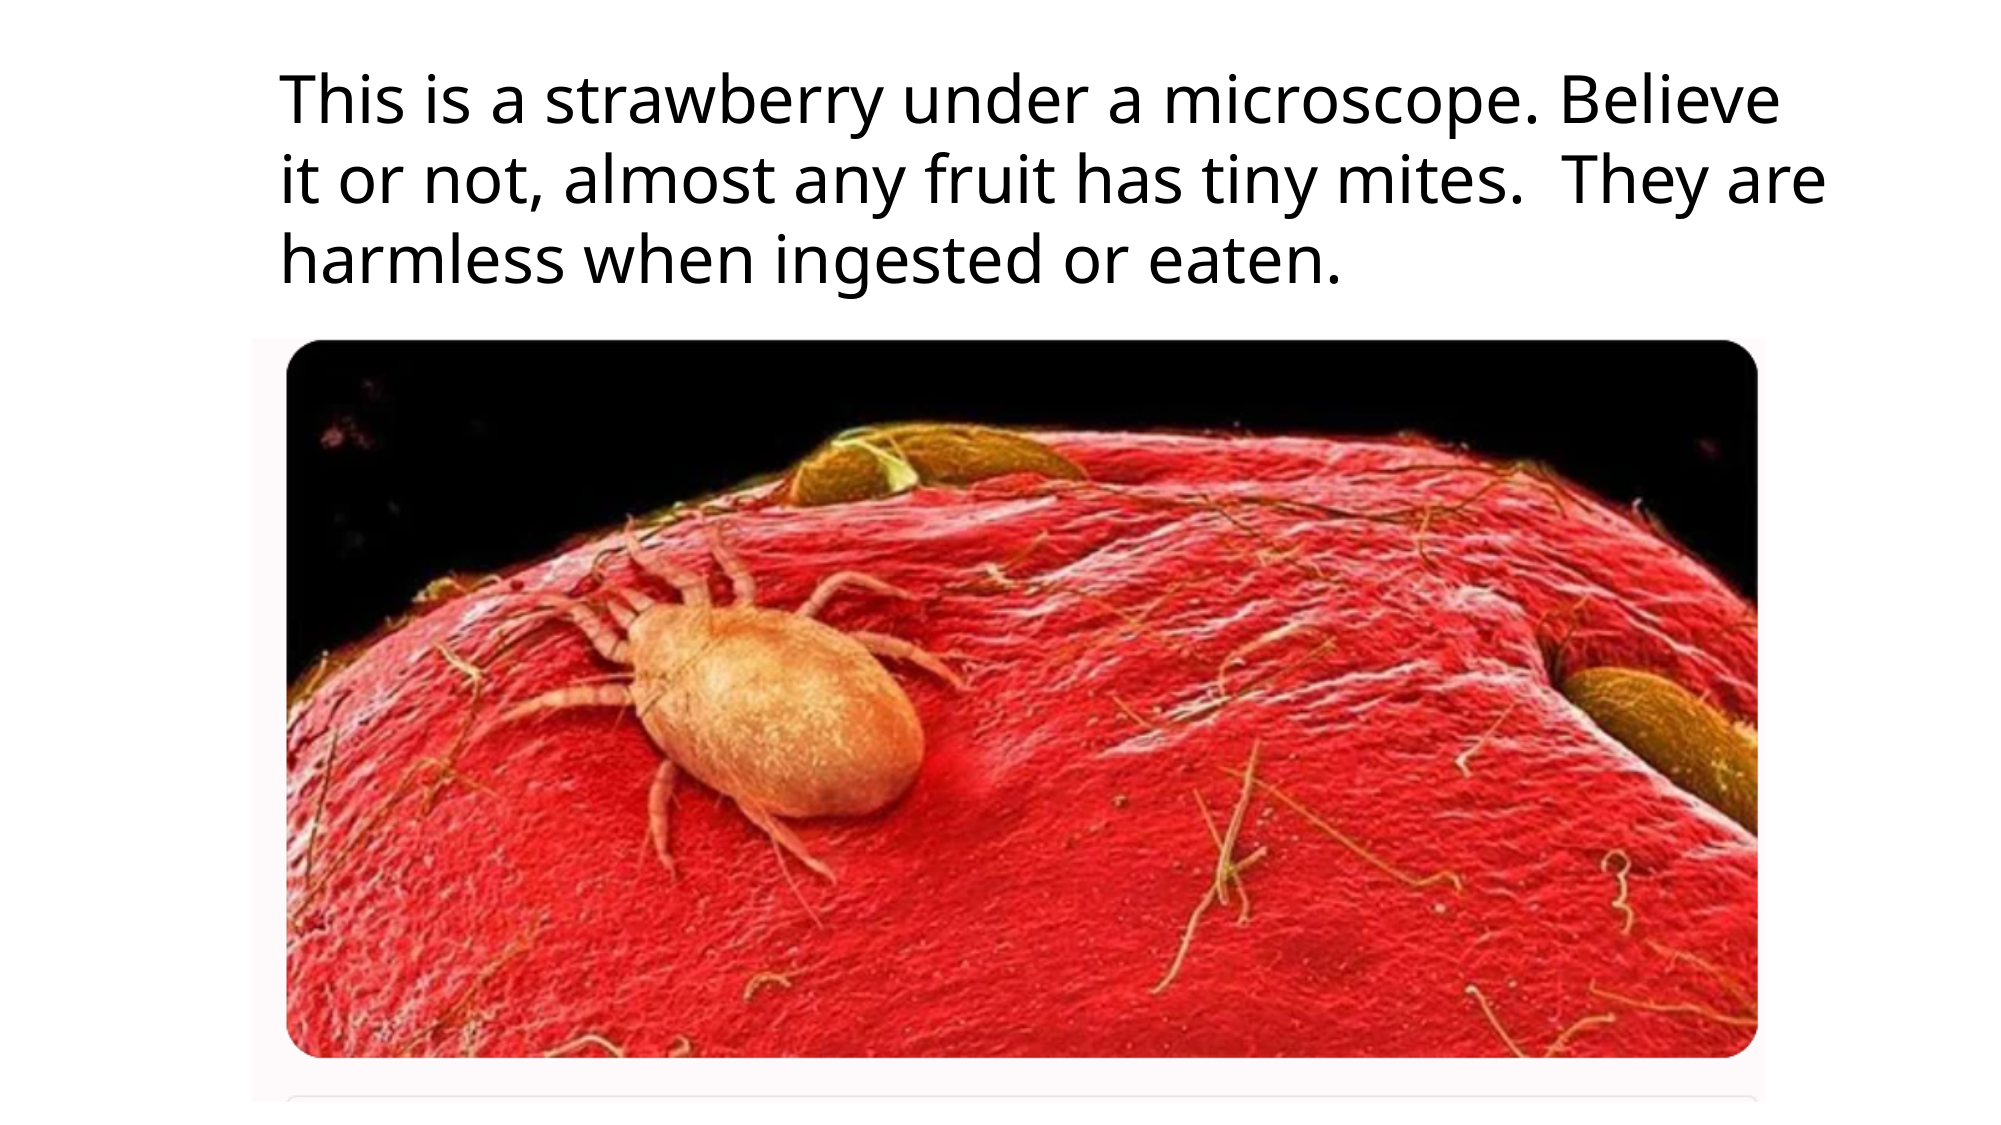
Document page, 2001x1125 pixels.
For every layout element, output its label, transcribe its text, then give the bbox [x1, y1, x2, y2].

picture [252, 338, 1766, 1102]
text_box This is a strawberry under a microscope. Believe it or not, almost any fruit has tiny mites. They are harmless when ingested or eaten. [264, 49, 1856, 307]
